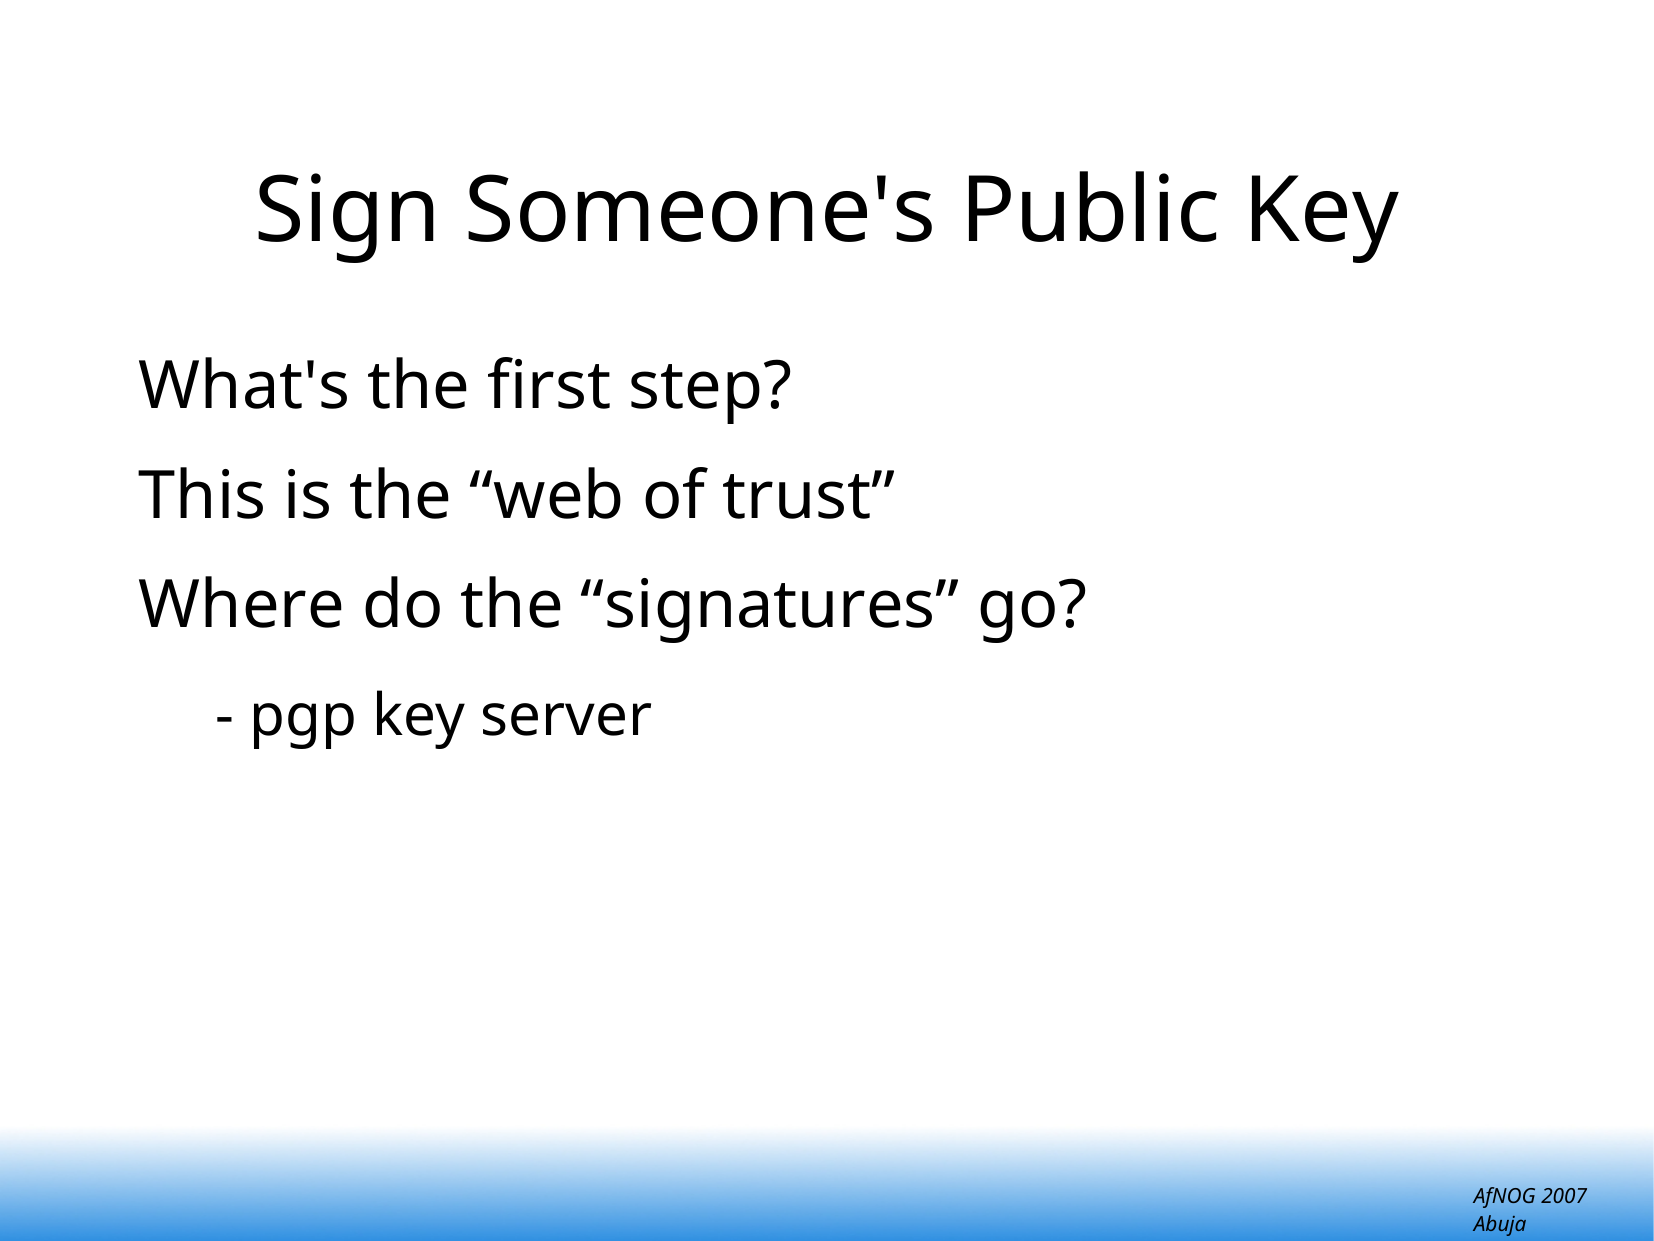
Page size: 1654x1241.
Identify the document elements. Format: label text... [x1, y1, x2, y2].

list What's the first step? This is the “web of trust” Where do the “signatures” go? - pgp key server [121, 344, 1534, 1127]
picture [0, 1124, 1654, 1241]
title Sign Someone's Public Key [121, 102, 1534, 310]
